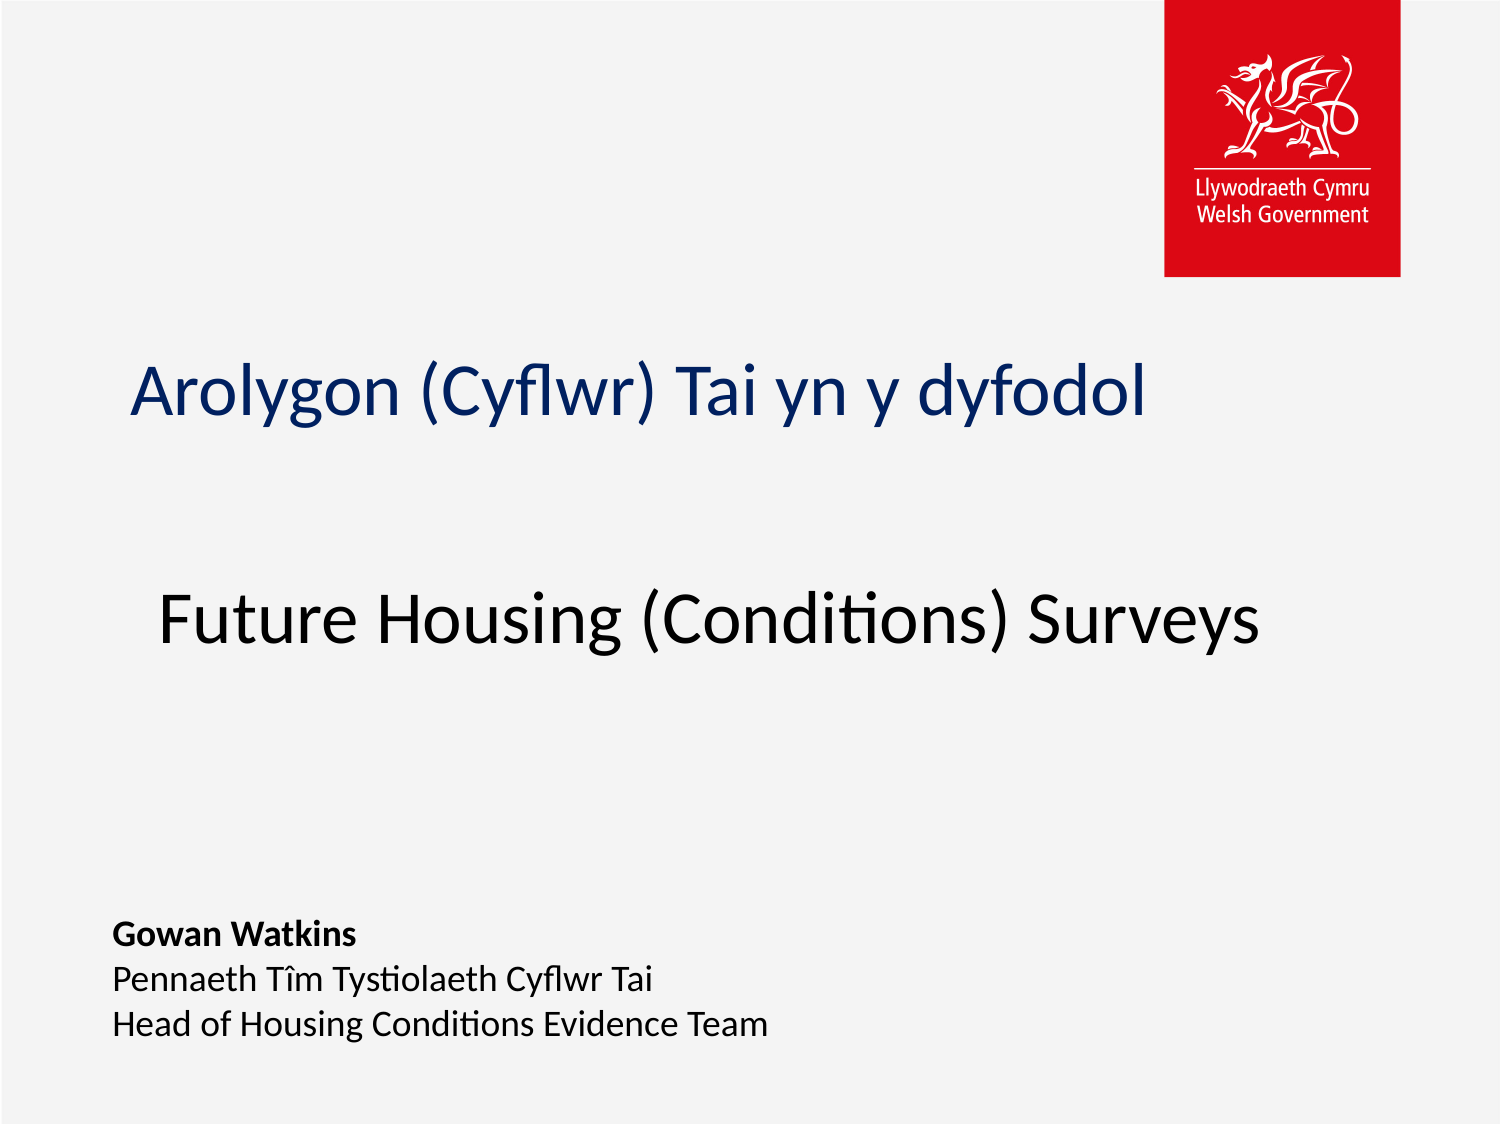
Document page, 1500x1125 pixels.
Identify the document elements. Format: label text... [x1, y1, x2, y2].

text_box Gowan Watkins Pennaeth Tîm Tystiolaeth Cyflwr Tai Head of Housing Conditions Evidence Team [97, 901, 1036, 1053]
text_box Future Housing (Conditions) Surveys [143, 510, 1385, 718]
title Arolygon (Cyflwr) Tai yn y dyfodol [115, 282, 1357, 489]
